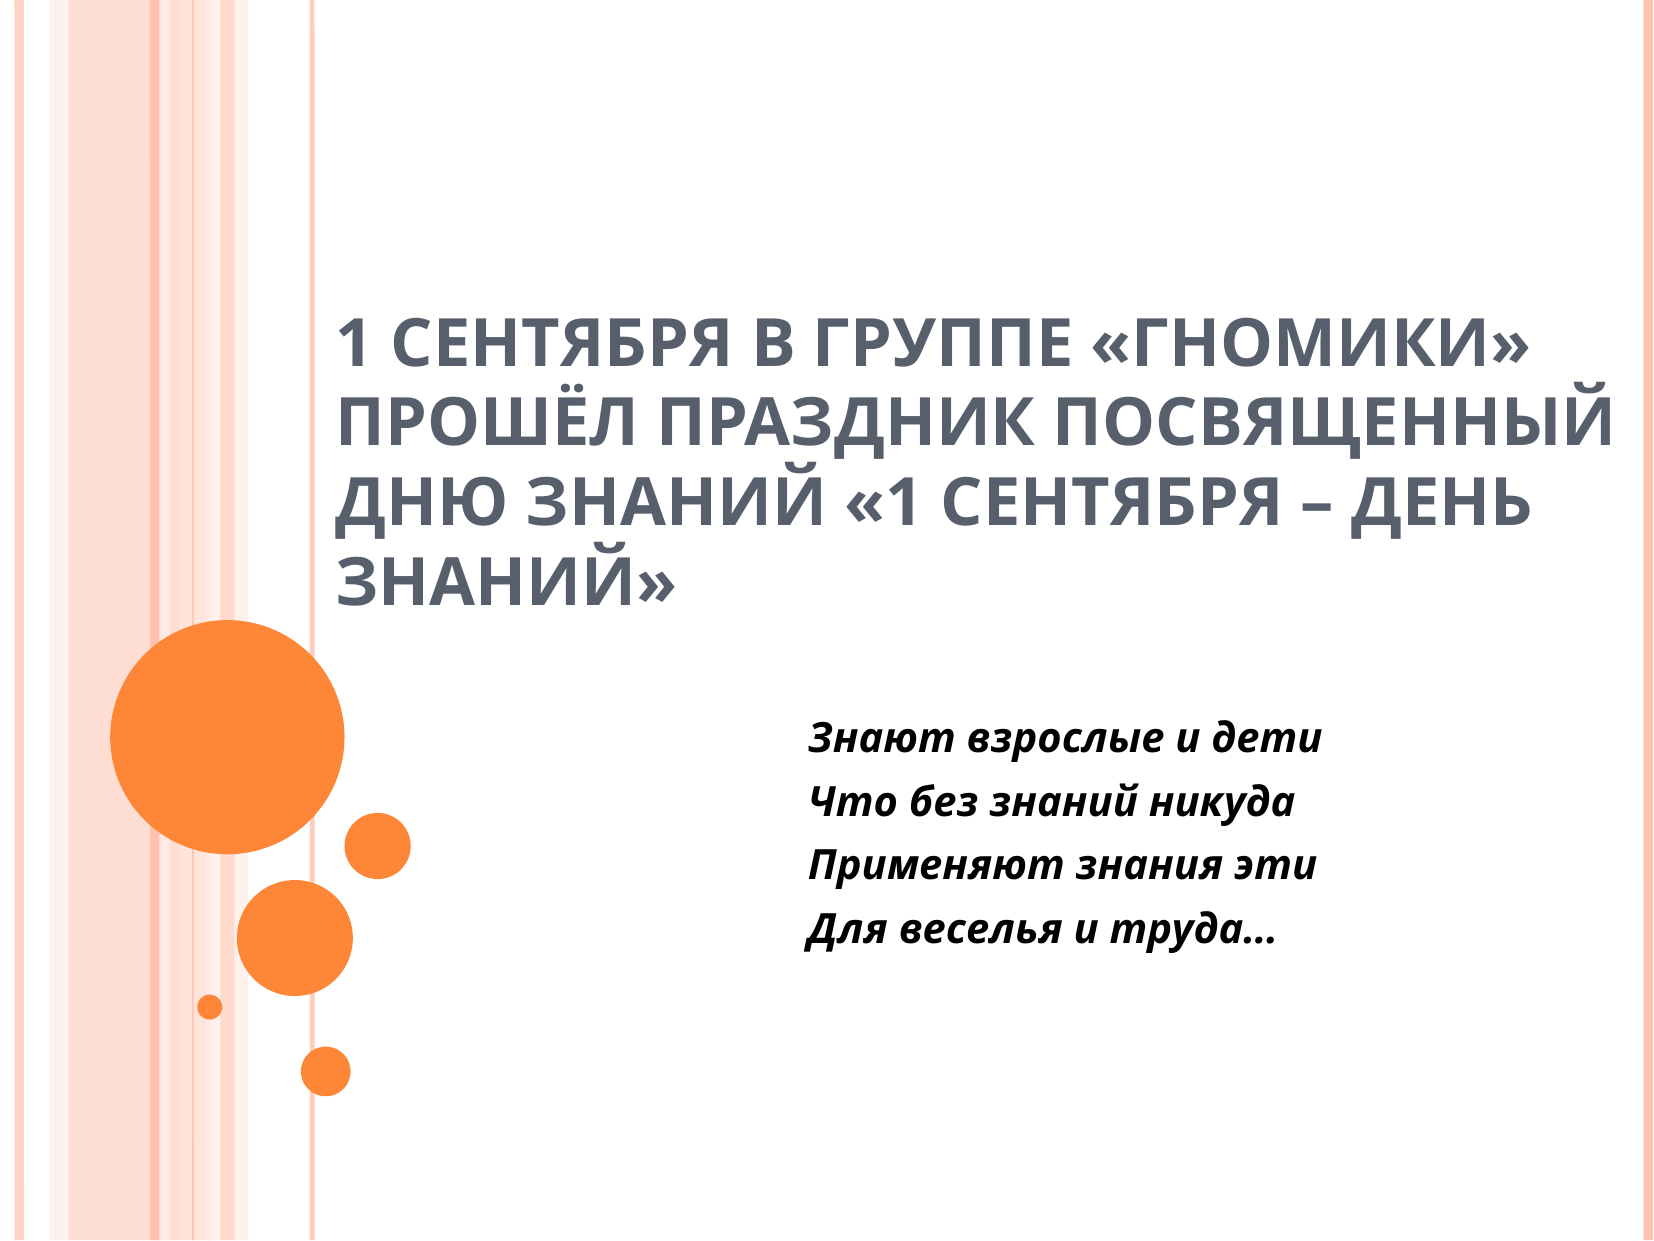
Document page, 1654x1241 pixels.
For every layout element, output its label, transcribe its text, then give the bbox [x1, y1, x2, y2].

title 1 сентября в группе «Гномики» прошёл праздник посвященный Дню знаний «1 сентября – День знаний» [318, 230, 1654, 628]
subtitle Знают взрослые и дети Что без знаний никуда Применяют знания эти Для веселья и труда… [791, 702, 1406, 1046]
